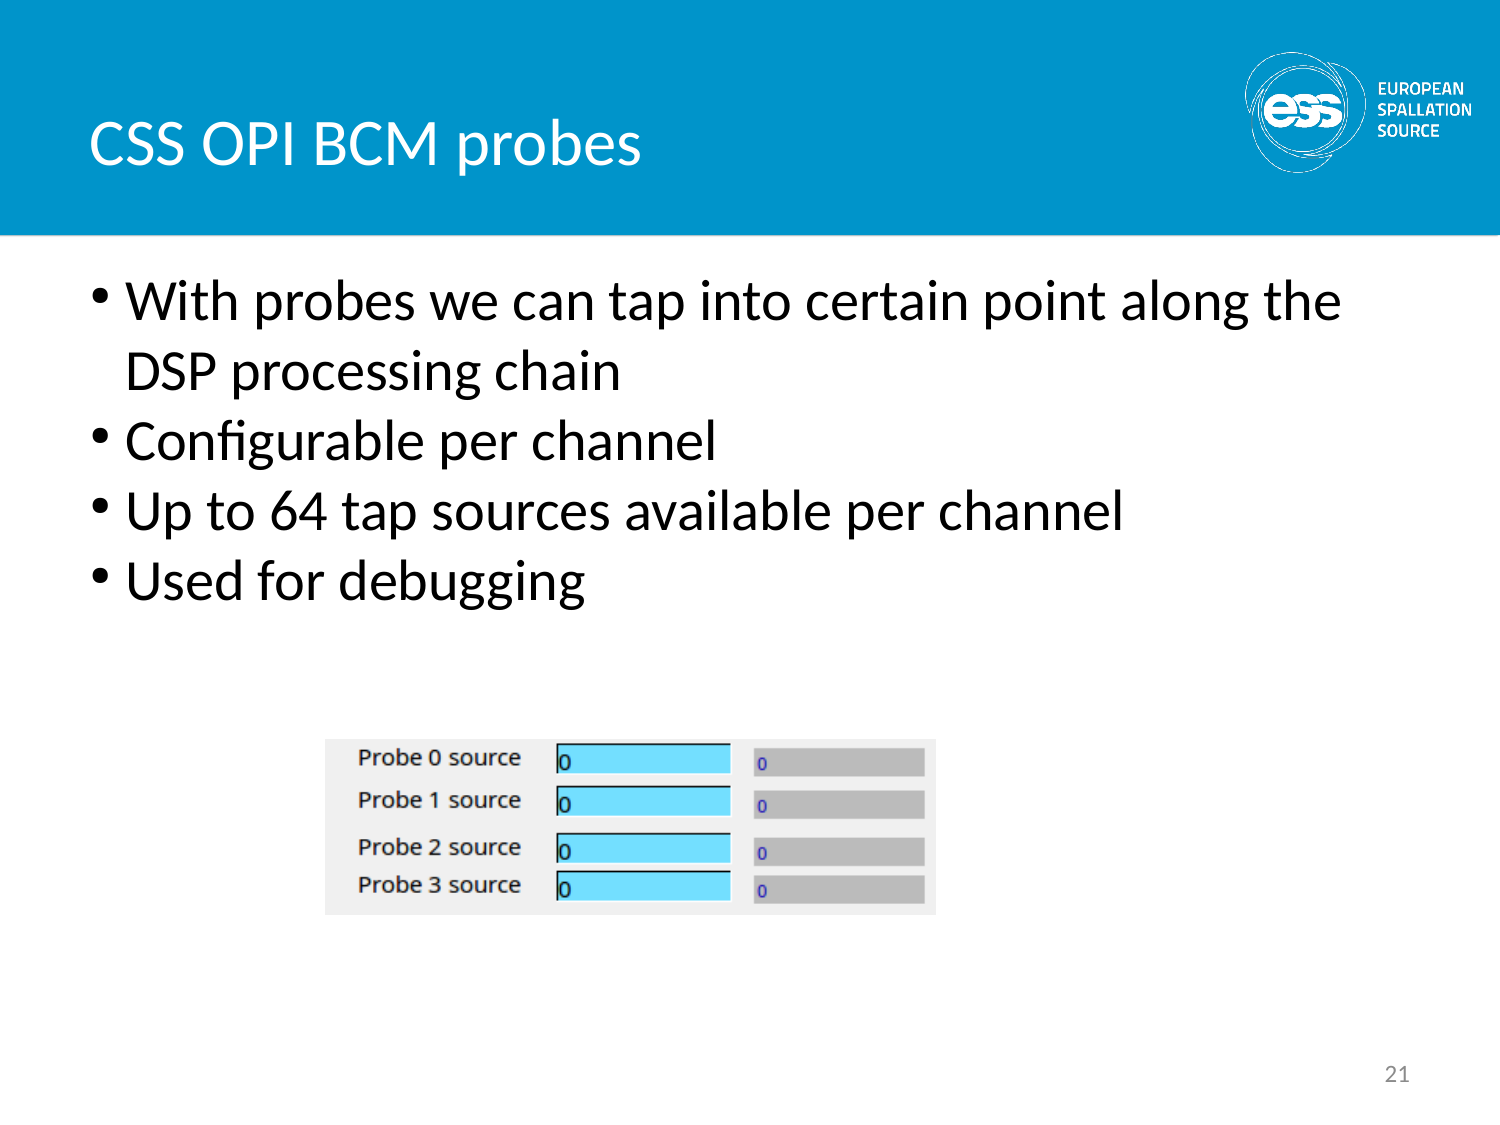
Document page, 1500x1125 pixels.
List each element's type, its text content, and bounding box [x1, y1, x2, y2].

picture [1418, 104, 1423, 115]
picture [1264, 94, 1342, 127]
picture [1398, 109, 1406, 115]
picture [1409, 104, 1415, 115]
picture [1432, 125, 1438, 136]
picture [1436, 104, 1444, 115]
text_box CSS OPI BCM probes [75, 45, 1246, 233]
picture [325, 739, 936, 915]
picture [1454, 83, 1458, 94]
picture [1422, 125, 1428, 134]
picture [1389, 104, 1393, 115]
text_box <number> [1074, 1042, 1425, 1103]
picture [1400, 83, 1407, 94]
text_box With probes we can tap into certain point along the DSP processing chain Configurable per channel Up to 64 tap sources available per channel Used for debugging [75, 254, 1411, 616]
picture [1443, 86, 1450, 93]
picture [1379, 83, 1385, 94]
picture [1423, 83, 1430, 94]
